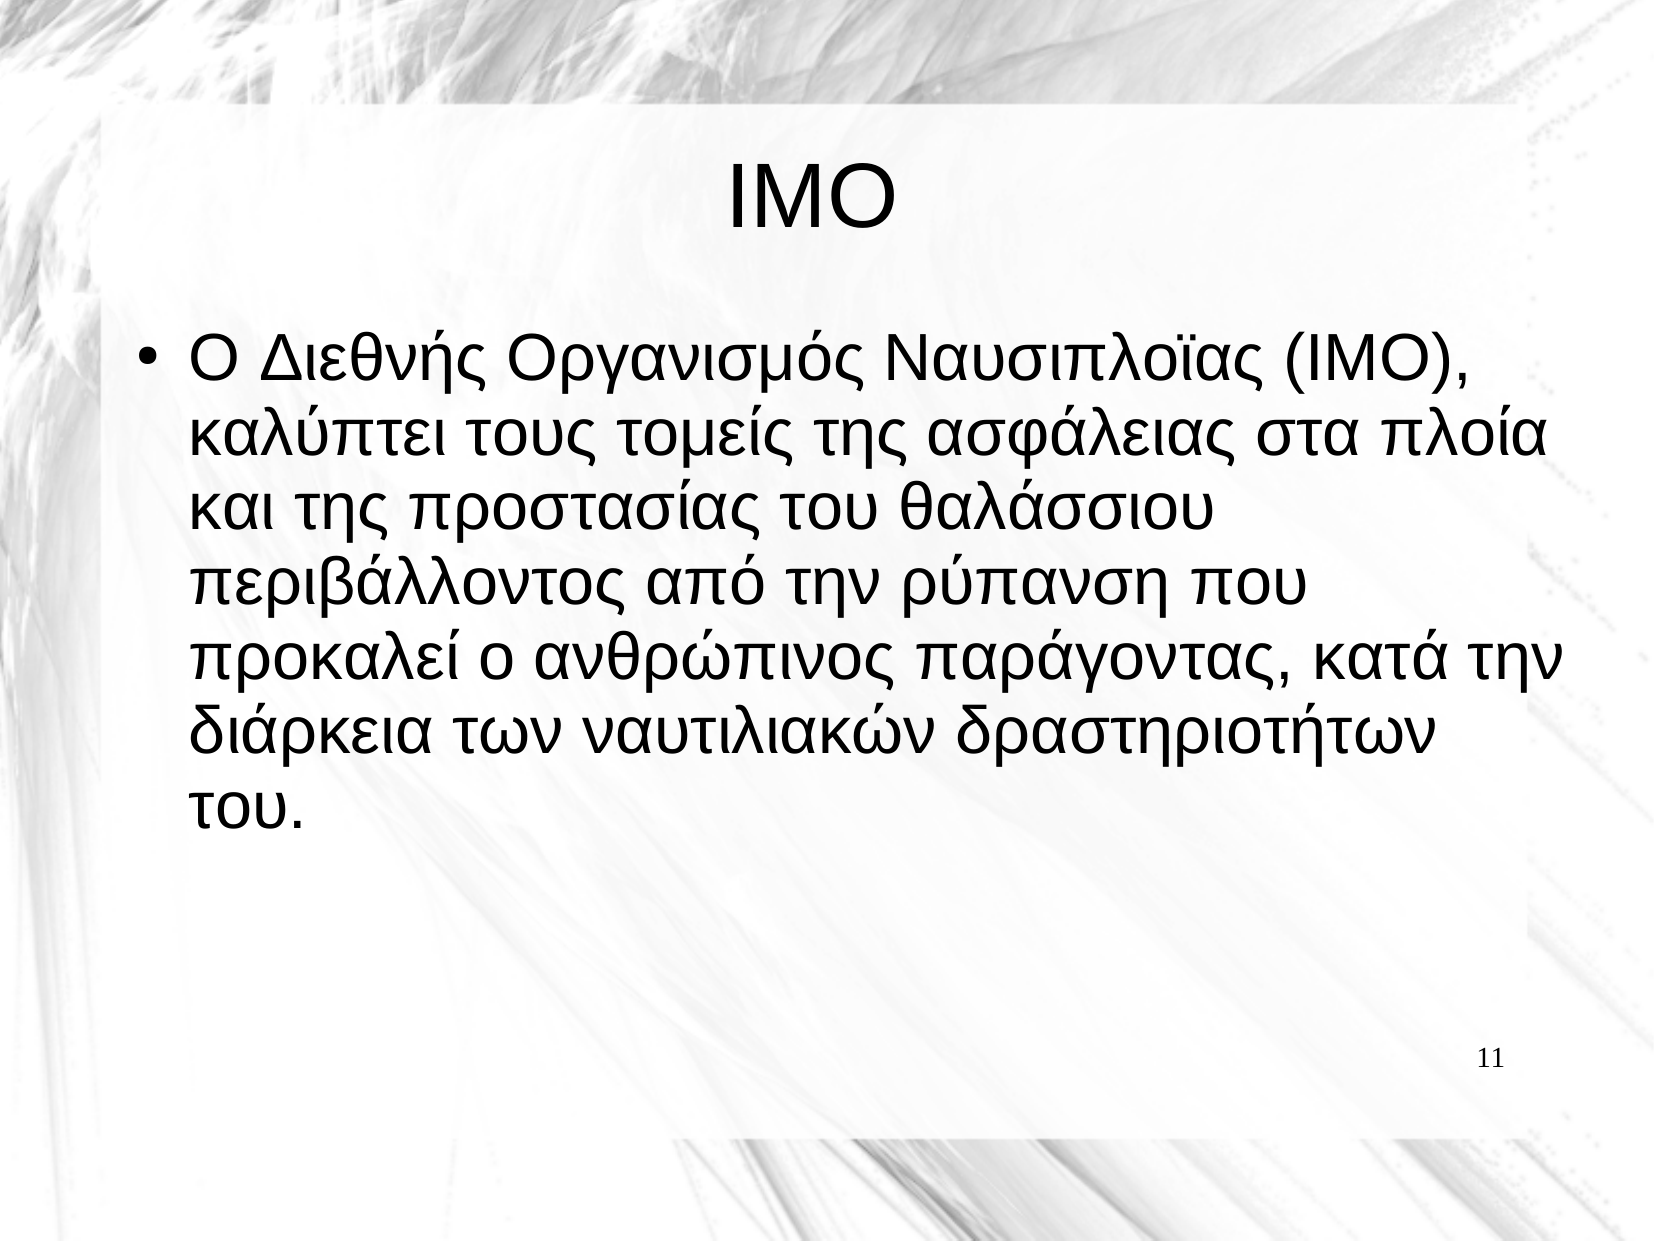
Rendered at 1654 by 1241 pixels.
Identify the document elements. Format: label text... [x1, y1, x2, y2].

list Ο Διεθνής Οργανισμός Ναυσιπλοϊας (ΙΜΟ), καλύπτει τους τομείς της ασφάλειας στα πλοία και της προστασίας του θαλάσσιου περιβάλλοντος από την ρύπανση που προκαλεί ο ανθρώπινος παράγοντας, κατά την διάρκεια των ναυτιλιακών δραστηριοτήτων του. [118, 319, 1571, 945]
title IMO [118, 112, 1506, 281]
picture [0, 0, 1654, 1241]
